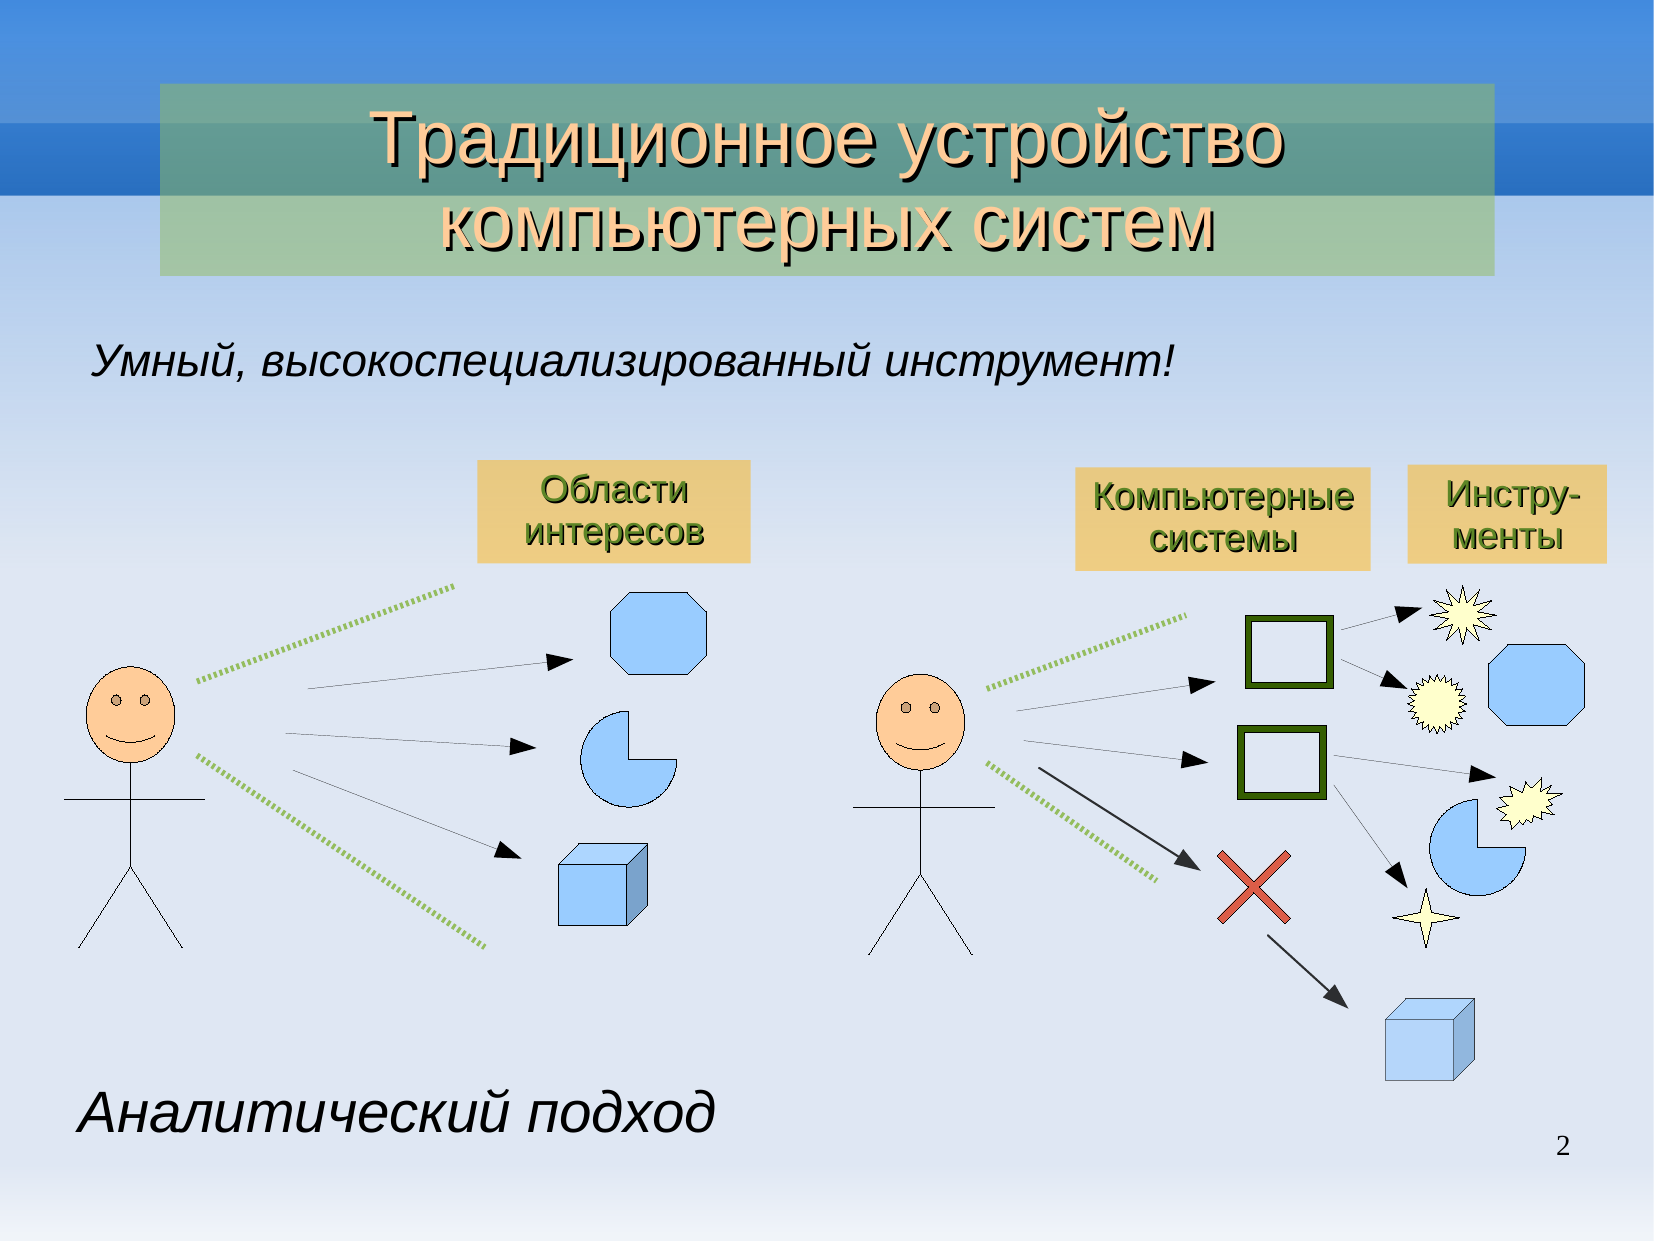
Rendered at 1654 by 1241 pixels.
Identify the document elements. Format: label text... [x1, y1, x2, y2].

text_box Умный, высокоспециализированный инструмент! [76, 327, 1206, 394]
text_box Инстру-менты [1407, 464, 1607, 564]
picture [0, 0, 1654, 1241]
text_box [1407, 674, 1467, 734]
text_box [1237, 725, 1327, 800]
title Традиционное устройство компьютерных систем [160, 83, 1495, 276]
text_box [876, 674, 965, 771]
text_box [86, 666, 175, 763]
text_box [1392, 888, 1460, 948]
text_box [1245, 615, 1334, 689]
text_box [1429, 585, 1497, 645]
text_box [1217, 850, 1291, 924]
text_box [1496, 777, 1563, 830]
text_box Аналитический подход [64, 1072, 854, 1153]
text_box [1385, 998, 1475, 1081]
text_box [1429, 799, 1526, 896]
text_box Компьютерные системы [1075, 467, 1371, 571]
text_box [558, 843, 648, 926]
text_box Области интересов [477, 460, 751, 564]
text_box [610, 592, 707, 675]
text_box [1488, 644, 1585, 726]
text_box [580, 711, 677, 808]
